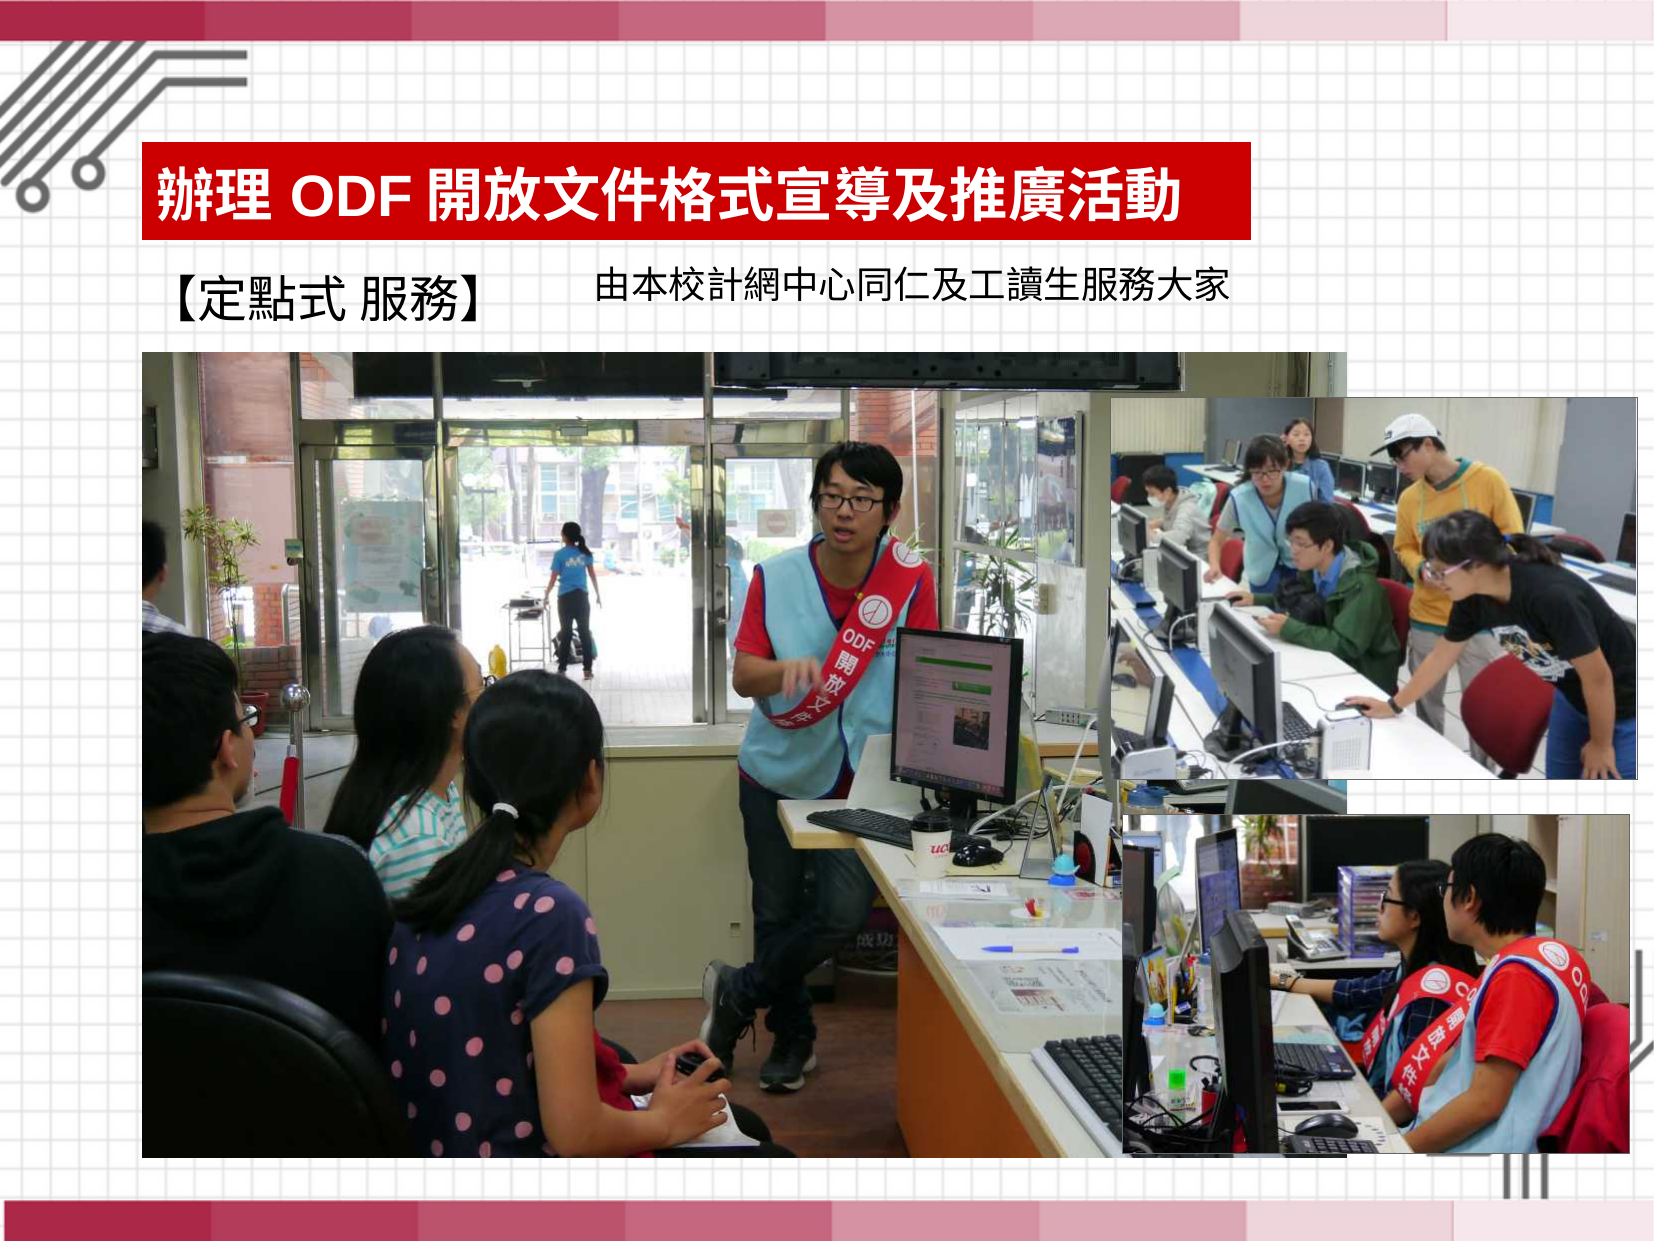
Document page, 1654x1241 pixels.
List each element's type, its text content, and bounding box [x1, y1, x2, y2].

text_box 由本校計網中心同仁及工讀生服務大家 [578, 248, 1264, 310]
text_box 辦理ODF開放文件格式宣導及推廣活動 [141, 141, 1252, 230]
picture [0, 0, 1654, 1241]
text_box 【定點式 服務】 [133, 241, 603, 392]
